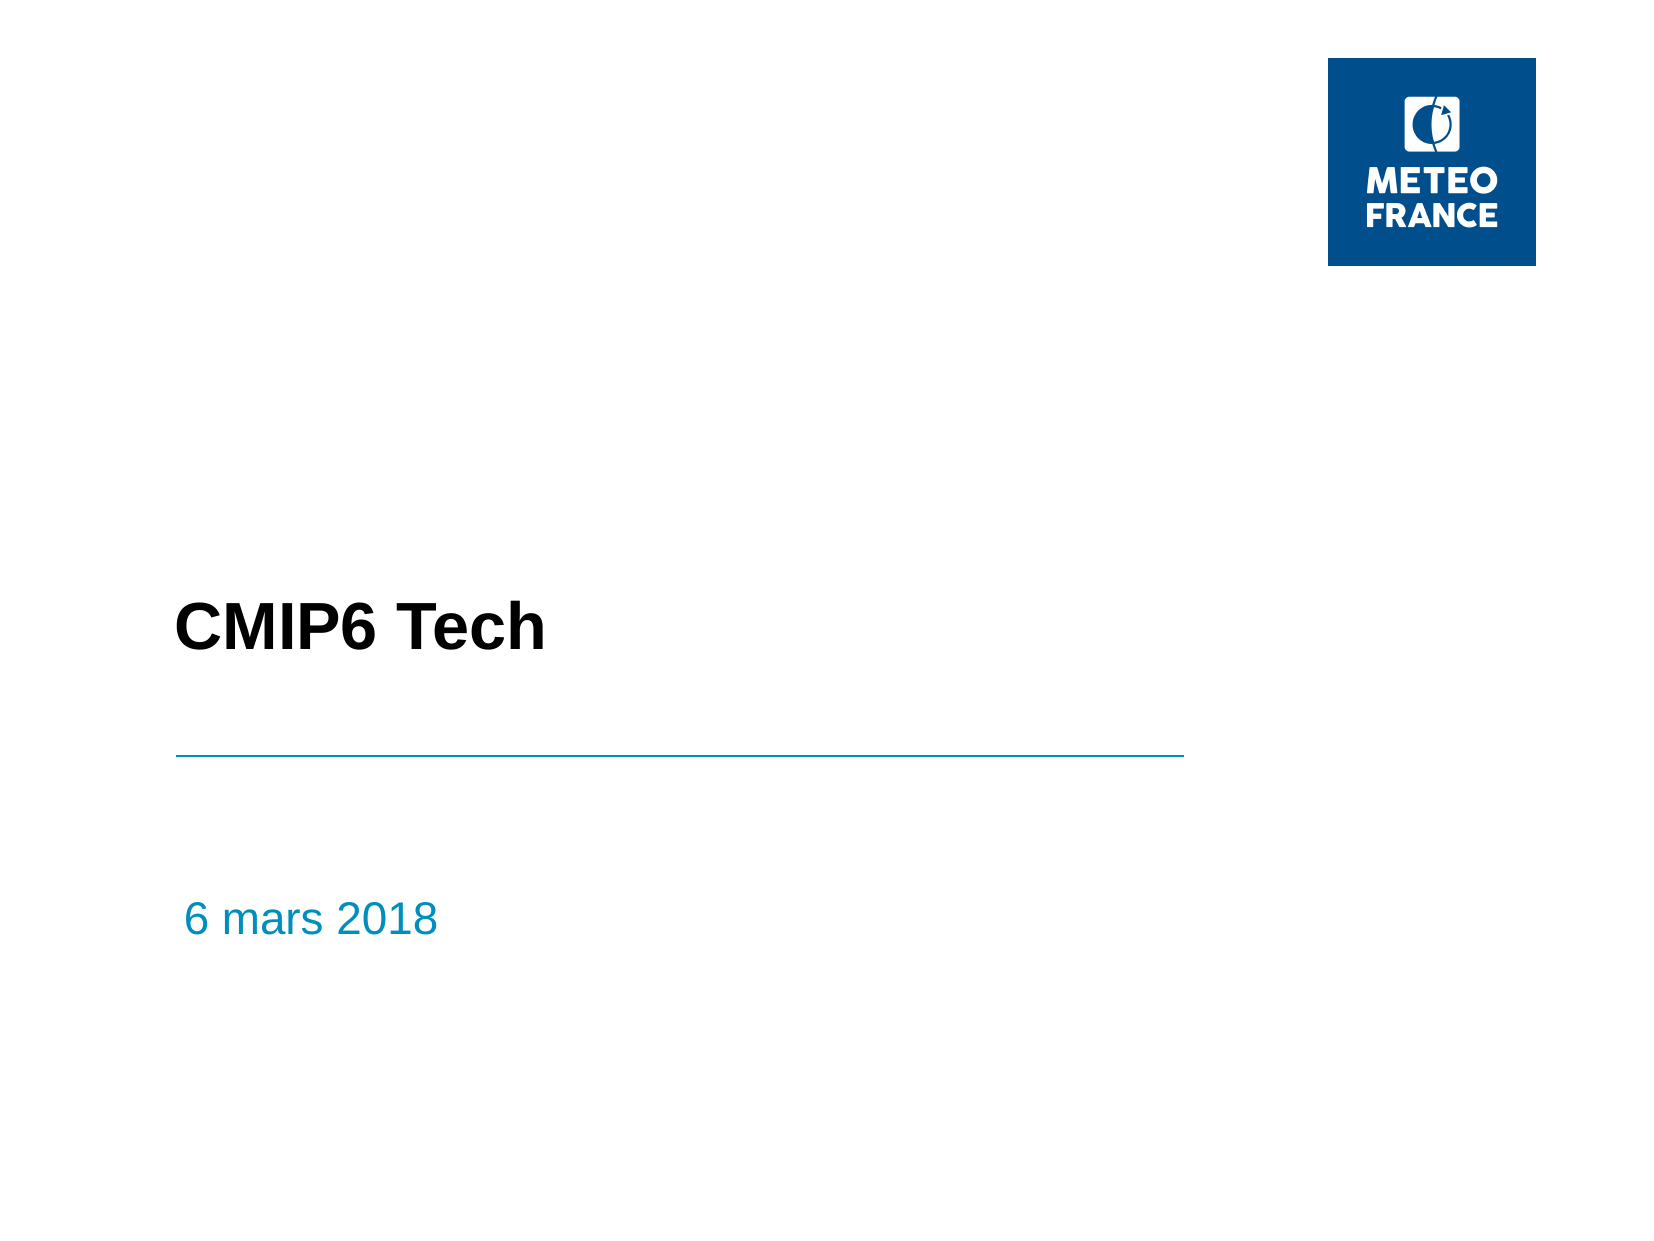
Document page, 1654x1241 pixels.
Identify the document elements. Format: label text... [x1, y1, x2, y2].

title 6 mars 2018 [183, 813, 1542, 973]
title CMIP6 Tech [174, 513, 1518, 739]
picture [1328, 58, 1536, 266]
